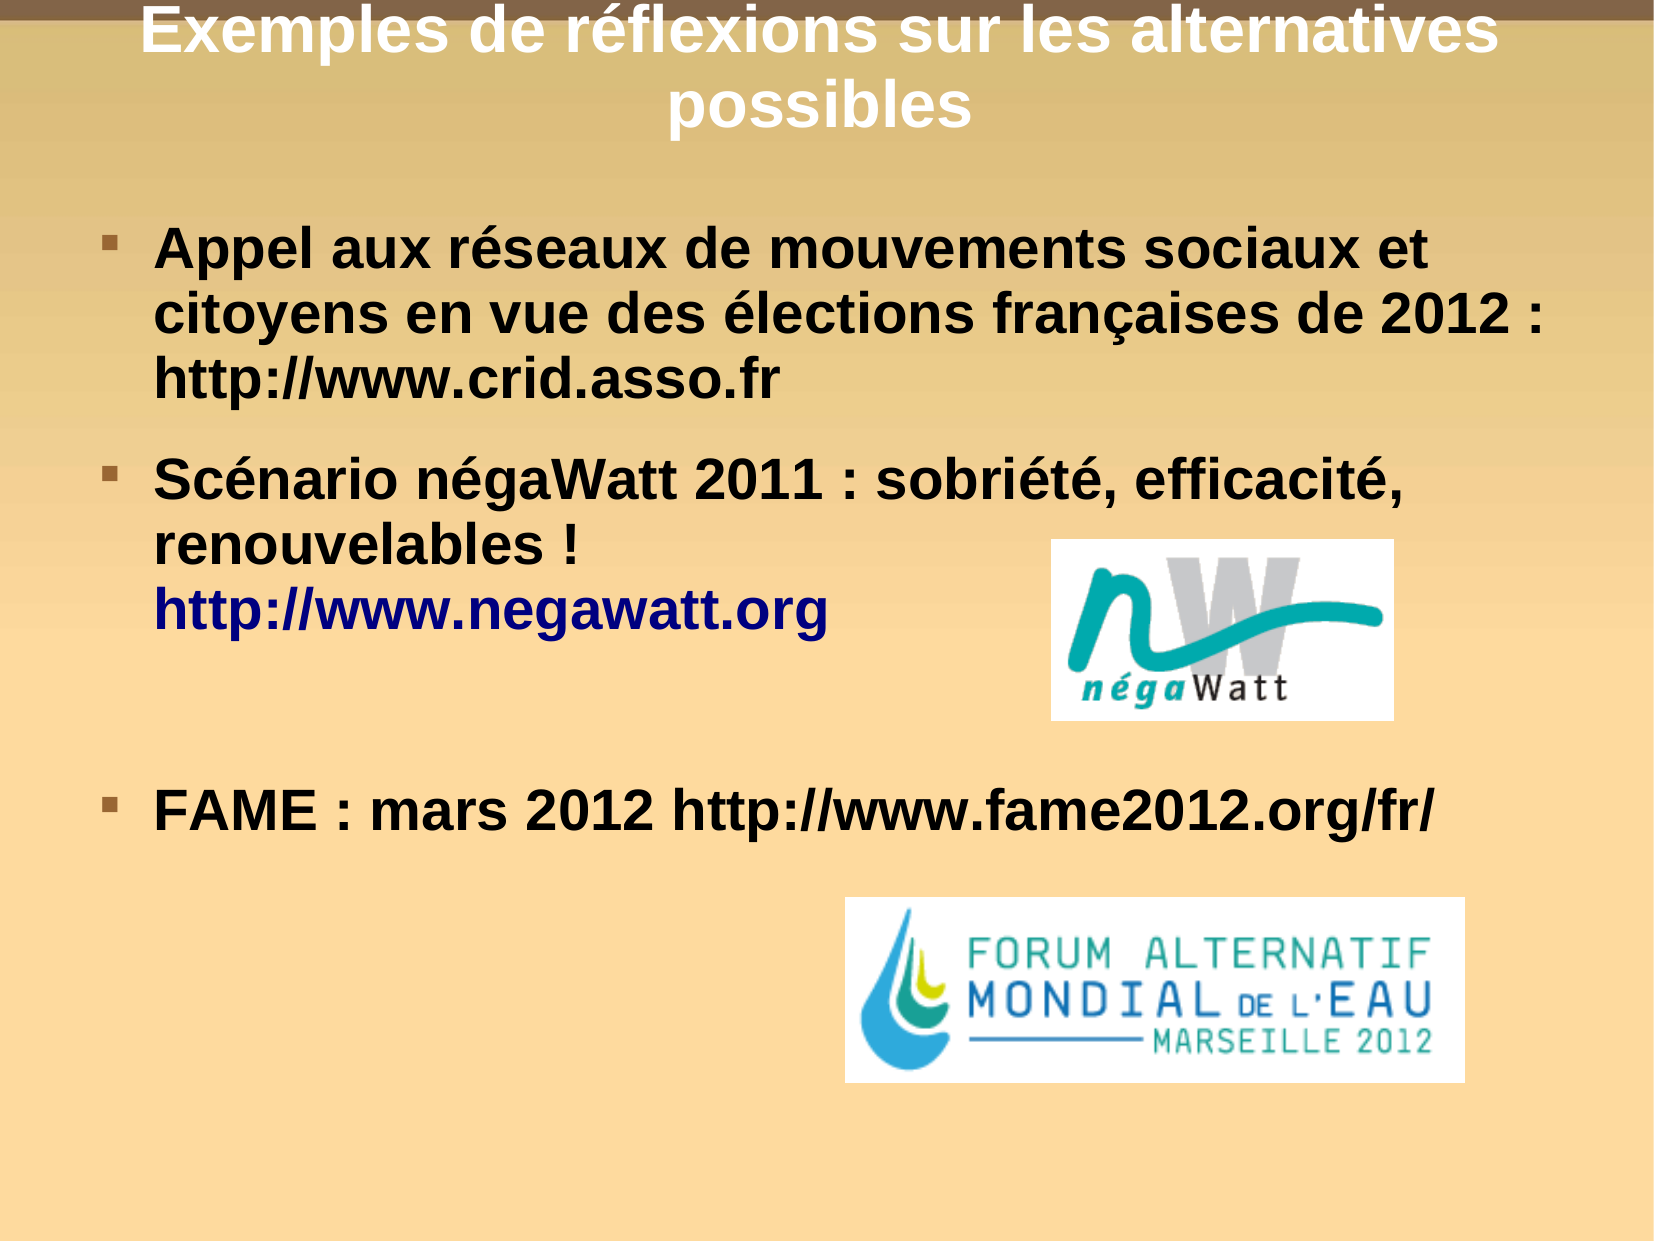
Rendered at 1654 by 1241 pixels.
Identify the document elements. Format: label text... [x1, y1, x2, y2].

title Exemples de réflexions sur les alternatives possibles [76, 0, 1565, 143]
picture [0, 0, 1654, 1241]
list Appel aux réseaux de mouvements sociaux et citoyens en vue des élections françaises de 2012 : http://www.crid.asso.fr Scénario négaWatt 2011 : sobriété, efficacité, renouvelables ! http://www.negawatt.org FAME : mars 2012 http://www.fame2012.org/fr/ [82, 212, 1571, 1166]
